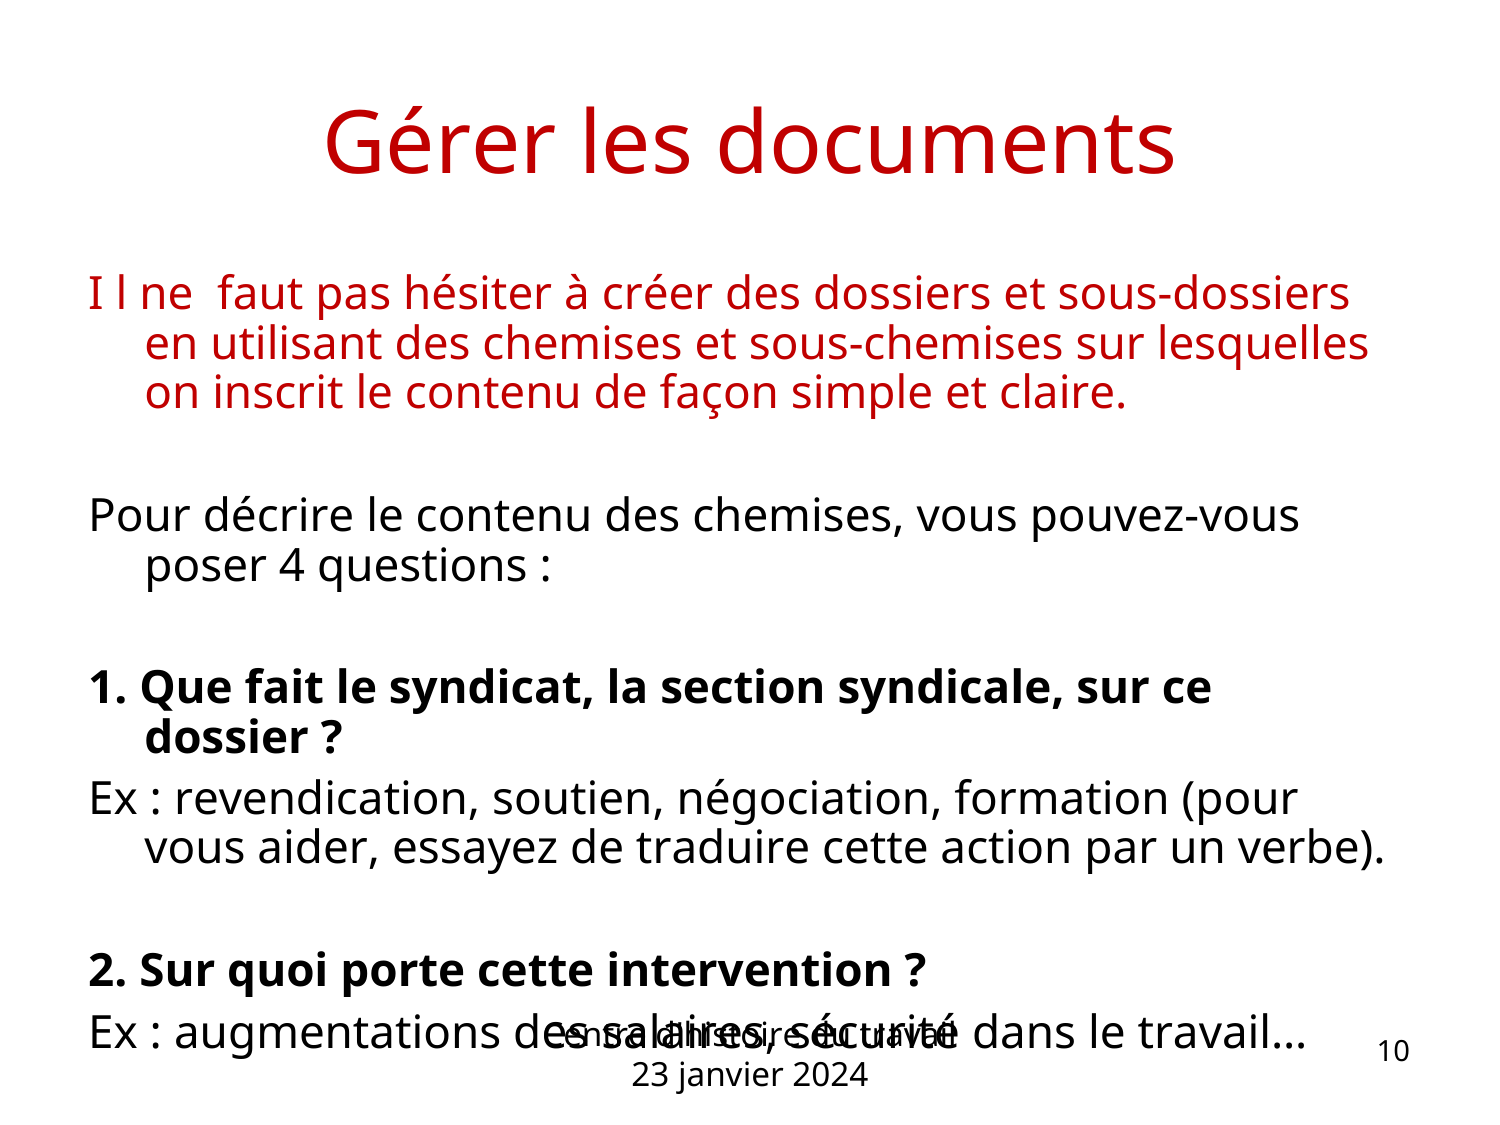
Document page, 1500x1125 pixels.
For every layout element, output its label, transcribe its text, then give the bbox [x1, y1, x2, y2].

text_box <numéro> [1203, 1024, 1217, 1044]
text_box Centre d'histoire du travail 23 janvier 2024 [512, 1005, 988, 1084]
text_box Gérer les documents [75, 45, 1426, 233]
text_box I l ne faut pas hésiter à créer des dossiers et sous-dossiers en utilisant des chemises et sous-chemises sur lesquelles on inscrit le contenu de façon simple et claire. Pour décrire le contenu des chemises, vous pouvez-vous poser 4 questions : 1. Que fait le syndicat, la section syndicale, sur ce dossier ? Ex : revendication, soutien, négociation, formation (pour vous aider, essayez de traduire cette action par un verbe). 2. Sur quoi porte cette intervention ? Ex : augmentations des salaires, sécurité dans le travail… [73, 263, 1424, 1006]
text_box <numéro> [1074, 1024, 1426, 1103]
